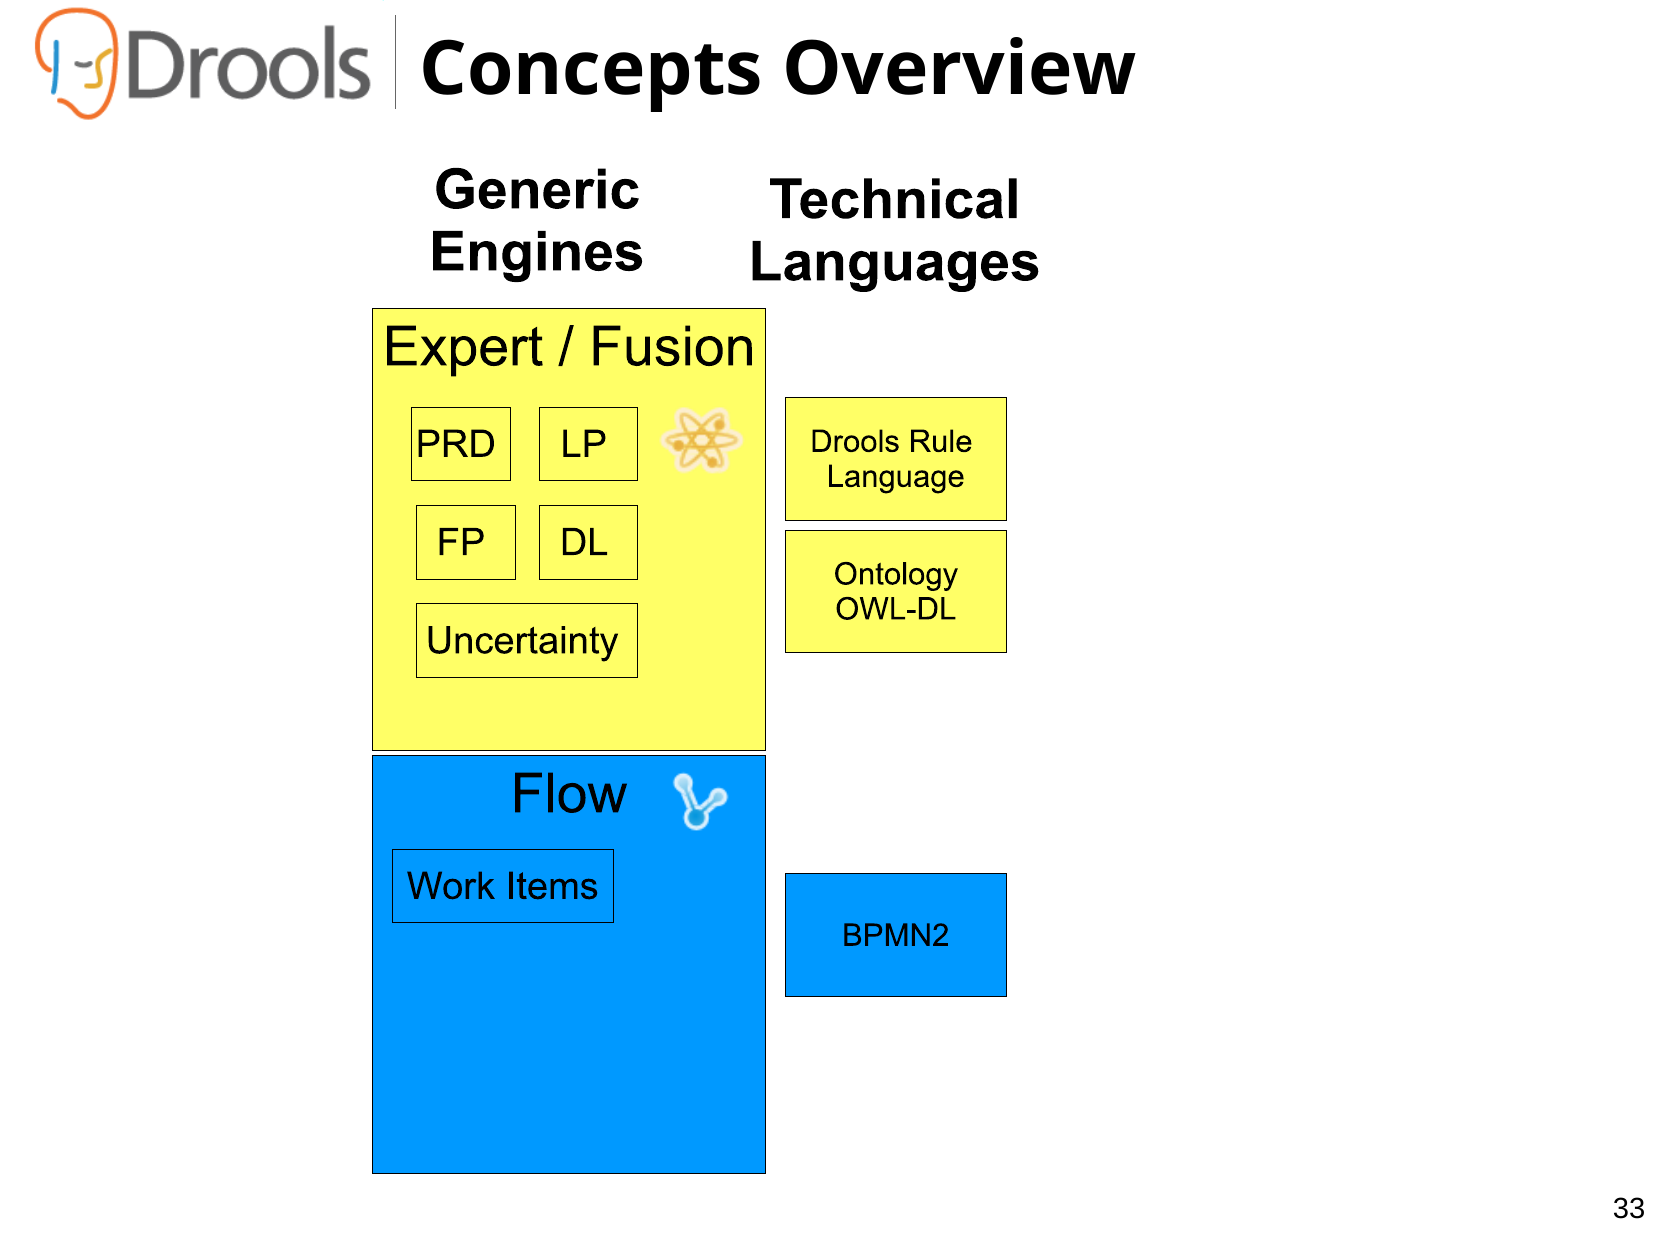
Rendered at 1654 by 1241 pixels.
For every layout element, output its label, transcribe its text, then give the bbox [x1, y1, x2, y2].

text_box [543, 178, 571, 209]
text_box [597, 179, 606, 209]
text_box [502, 241, 531, 283]
title Concepts Overview [419, 12, 1630, 118]
text_box [752, 240, 781, 281]
text_box [816, 250, 844, 281]
text_box [785, 873, 1007, 997]
text_box [585, 241, 612, 272]
text_box [1011, 250, 1039, 281]
text_box [576, 178, 595, 209]
text_box [945, 188, 973, 219]
text_box [770, 178, 802, 219]
text_box [849, 250, 878, 292]
picture [29, 0, 384, 126]
text_box [932, 189, 940, 219]
text_box [976, 188, 1004, 219]
text_box [478, 178, 506, 209]
text_box [611, 178, 639, 209]
text_box [884, 251, 911, 281]
text_box [784, 250, 812, 281]
text_box [785, 530, 1007, 653]
text_box [785, 397, 1007, 521]
text_box [947, 250, 976, 292]
text_box [916, 250, 944, 281]
text_box [1008, 178, 1017, 219]
text_box [511, 178, 538, 209]
text_box [470, 241, 497, 271]
text_box [433, 230, 464, 271]
text_box [372, 755, 766, 1174]
text_box [831, 188, 859, 219]
text_box [372, 308, 766, 751]
text_box [597, 168, 606, 176]
text_box [800, 188, 828, 219]
text_box [897, 188, 925, 219]
text_box [436, 167, 474, 209]
text_box [537, 230, 546, 238]
text_box [864, 178, 891, 219]
text_box [553, 241, 580, 271]
text_box [615, 241, 643, 272]
text_box [932, 178, 940, 186]
text_box [981, 250, 1008, 281]
text_box [537, 241, 546, 271]
